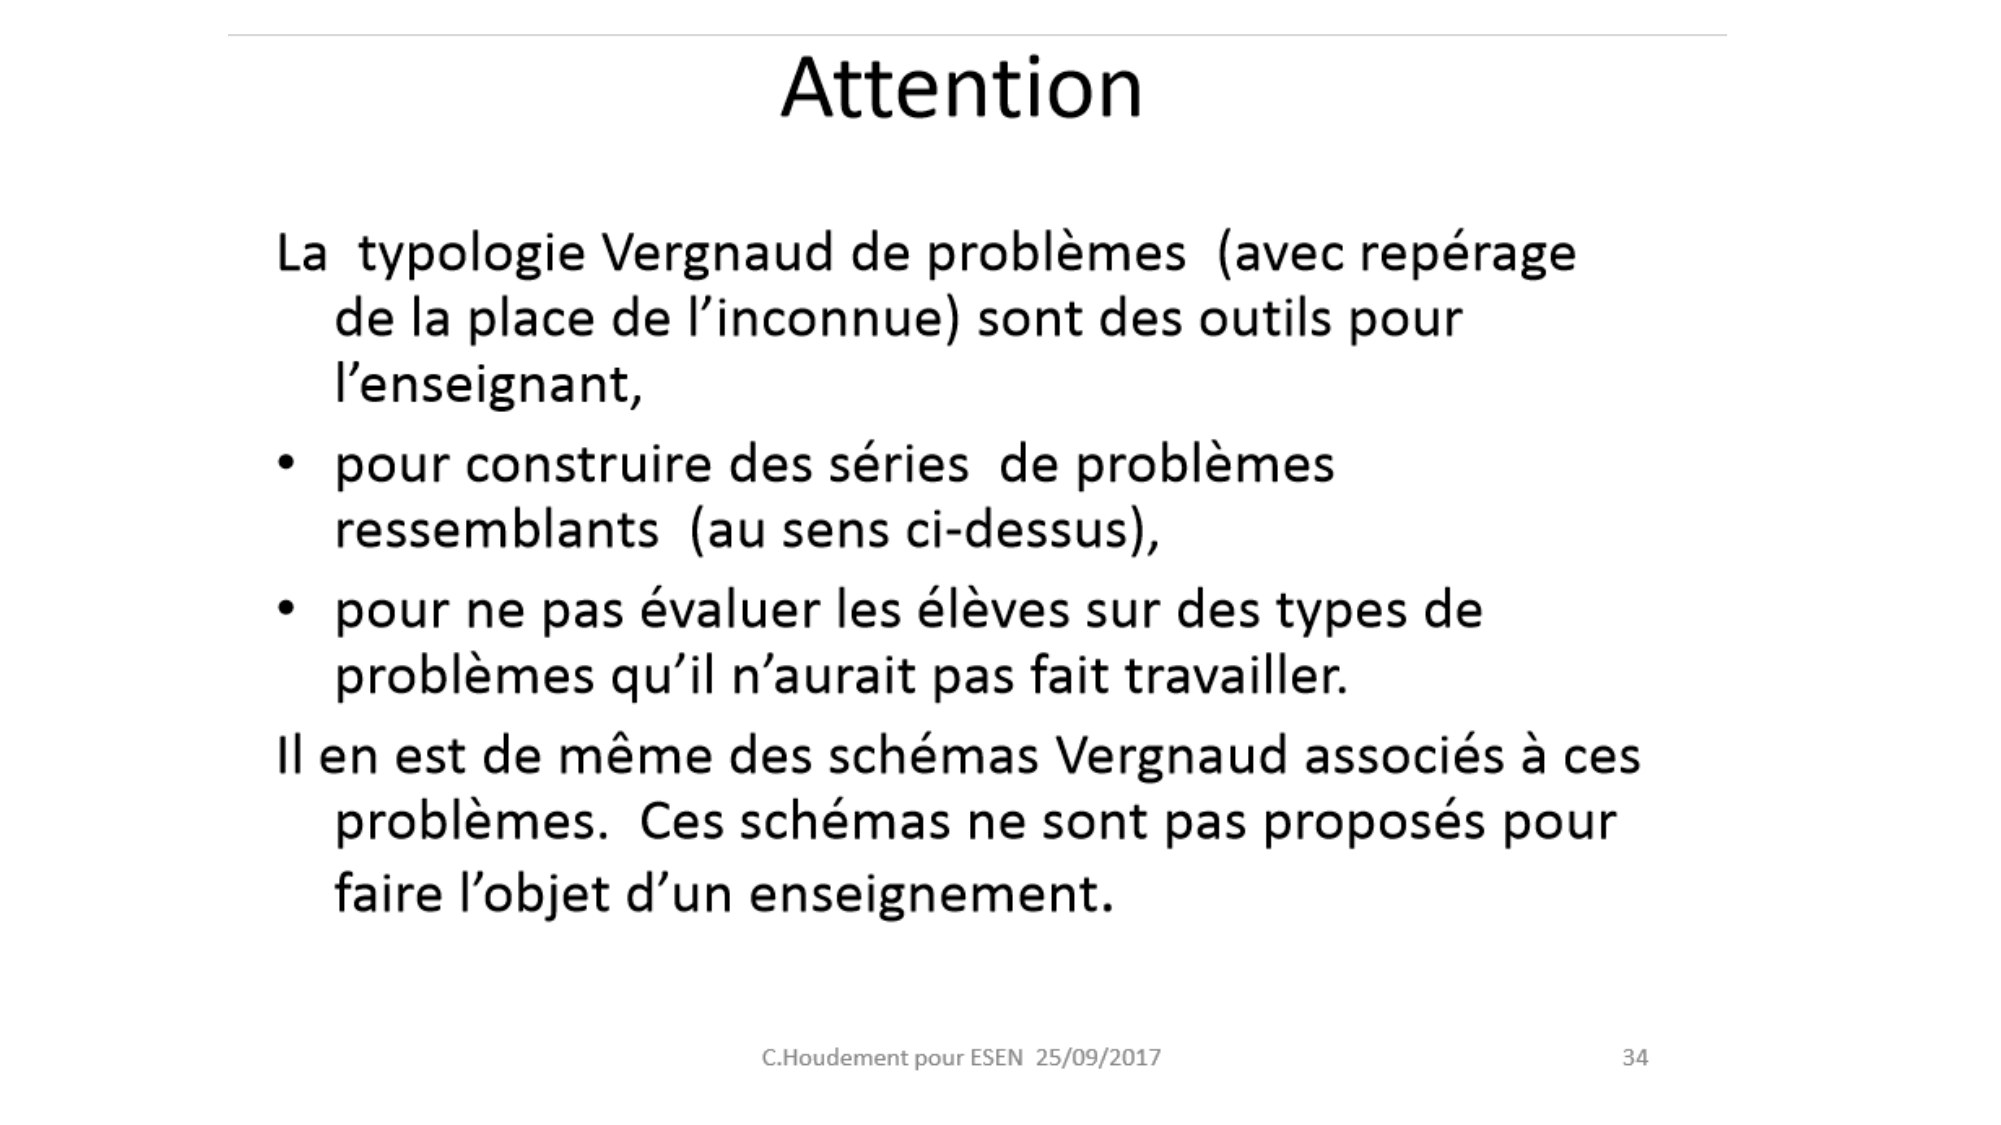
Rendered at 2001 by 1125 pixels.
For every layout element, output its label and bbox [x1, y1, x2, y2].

picture [228, 34, 1728, 1081]
